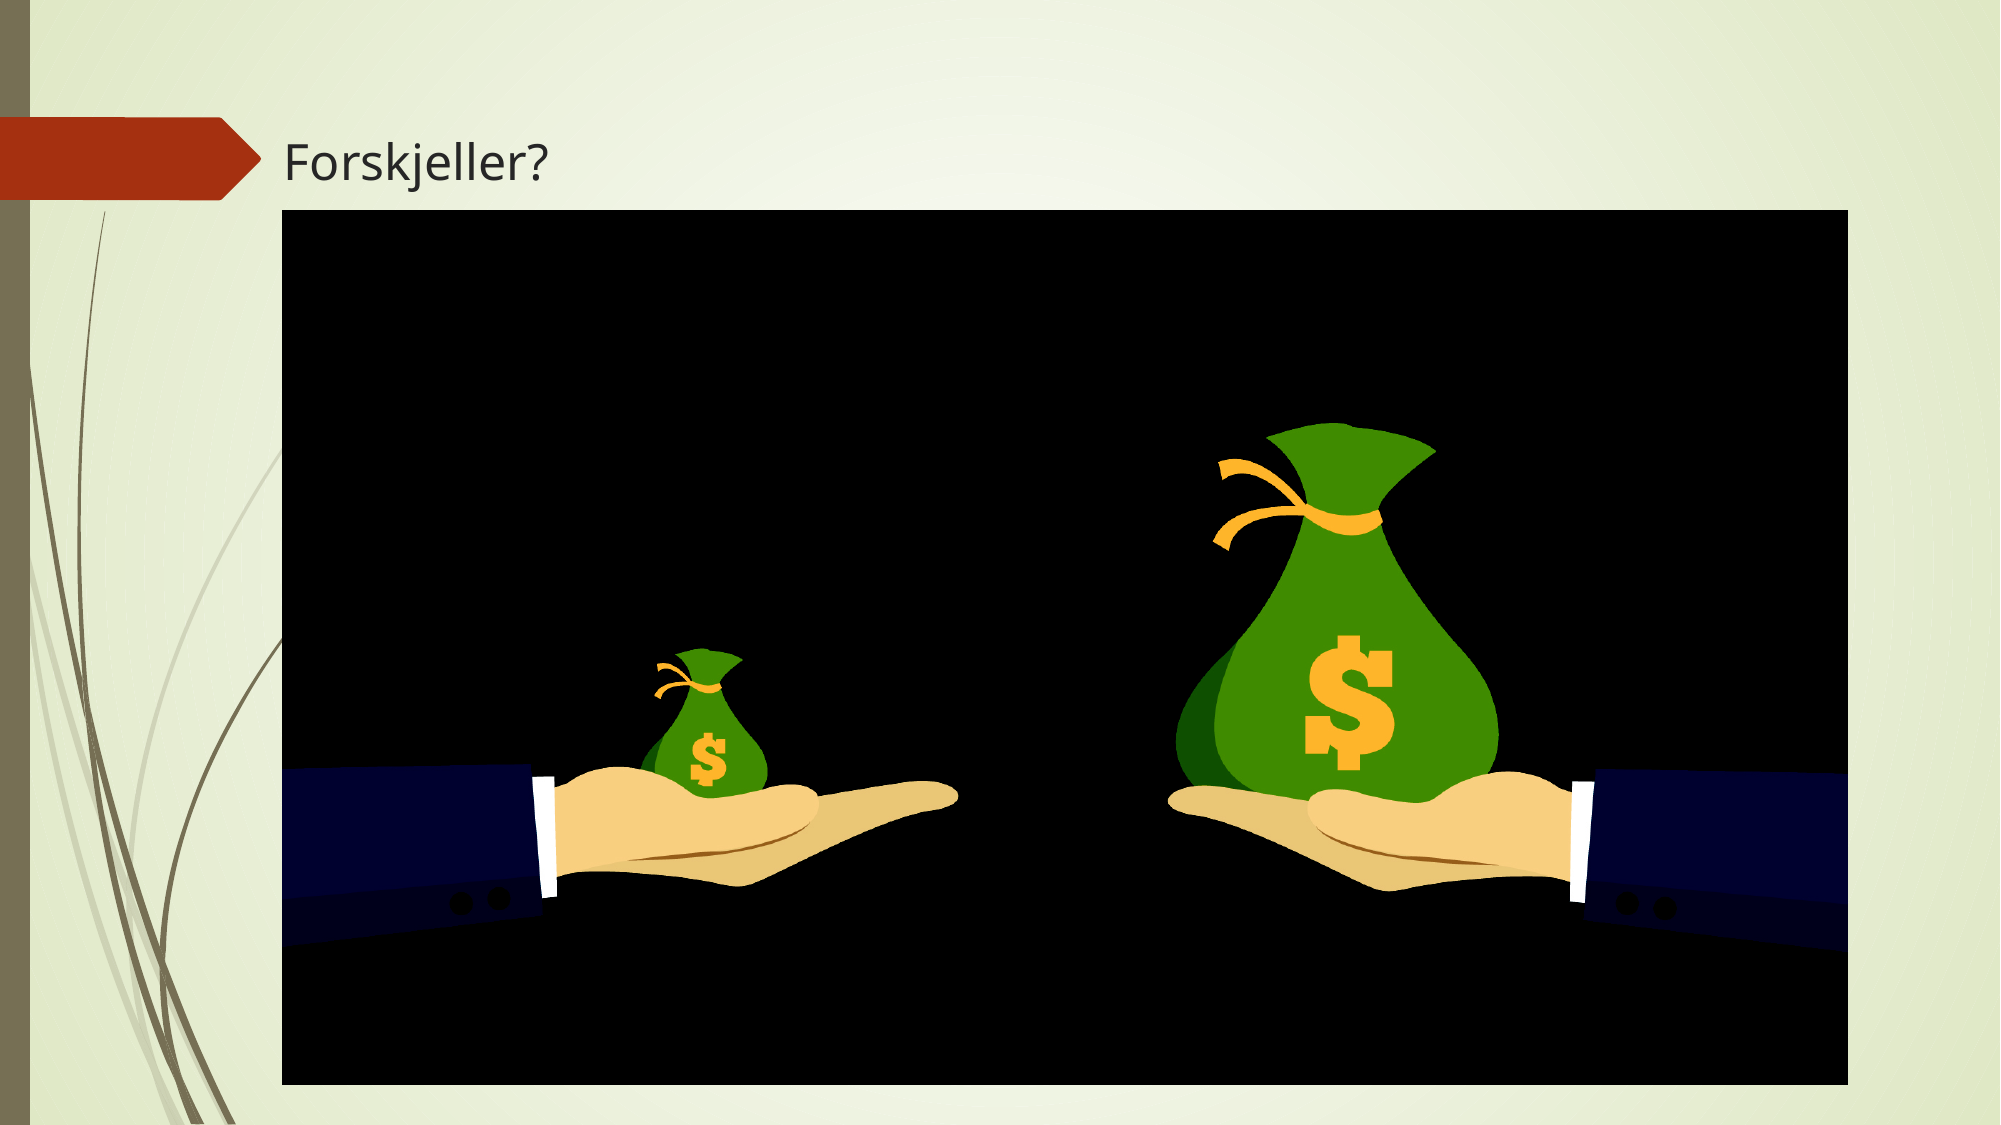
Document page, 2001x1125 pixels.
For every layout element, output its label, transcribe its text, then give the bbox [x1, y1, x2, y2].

title Forskjeller? [269, 123, 1731, 334]
picture [282, 210, 1848, 1085]
